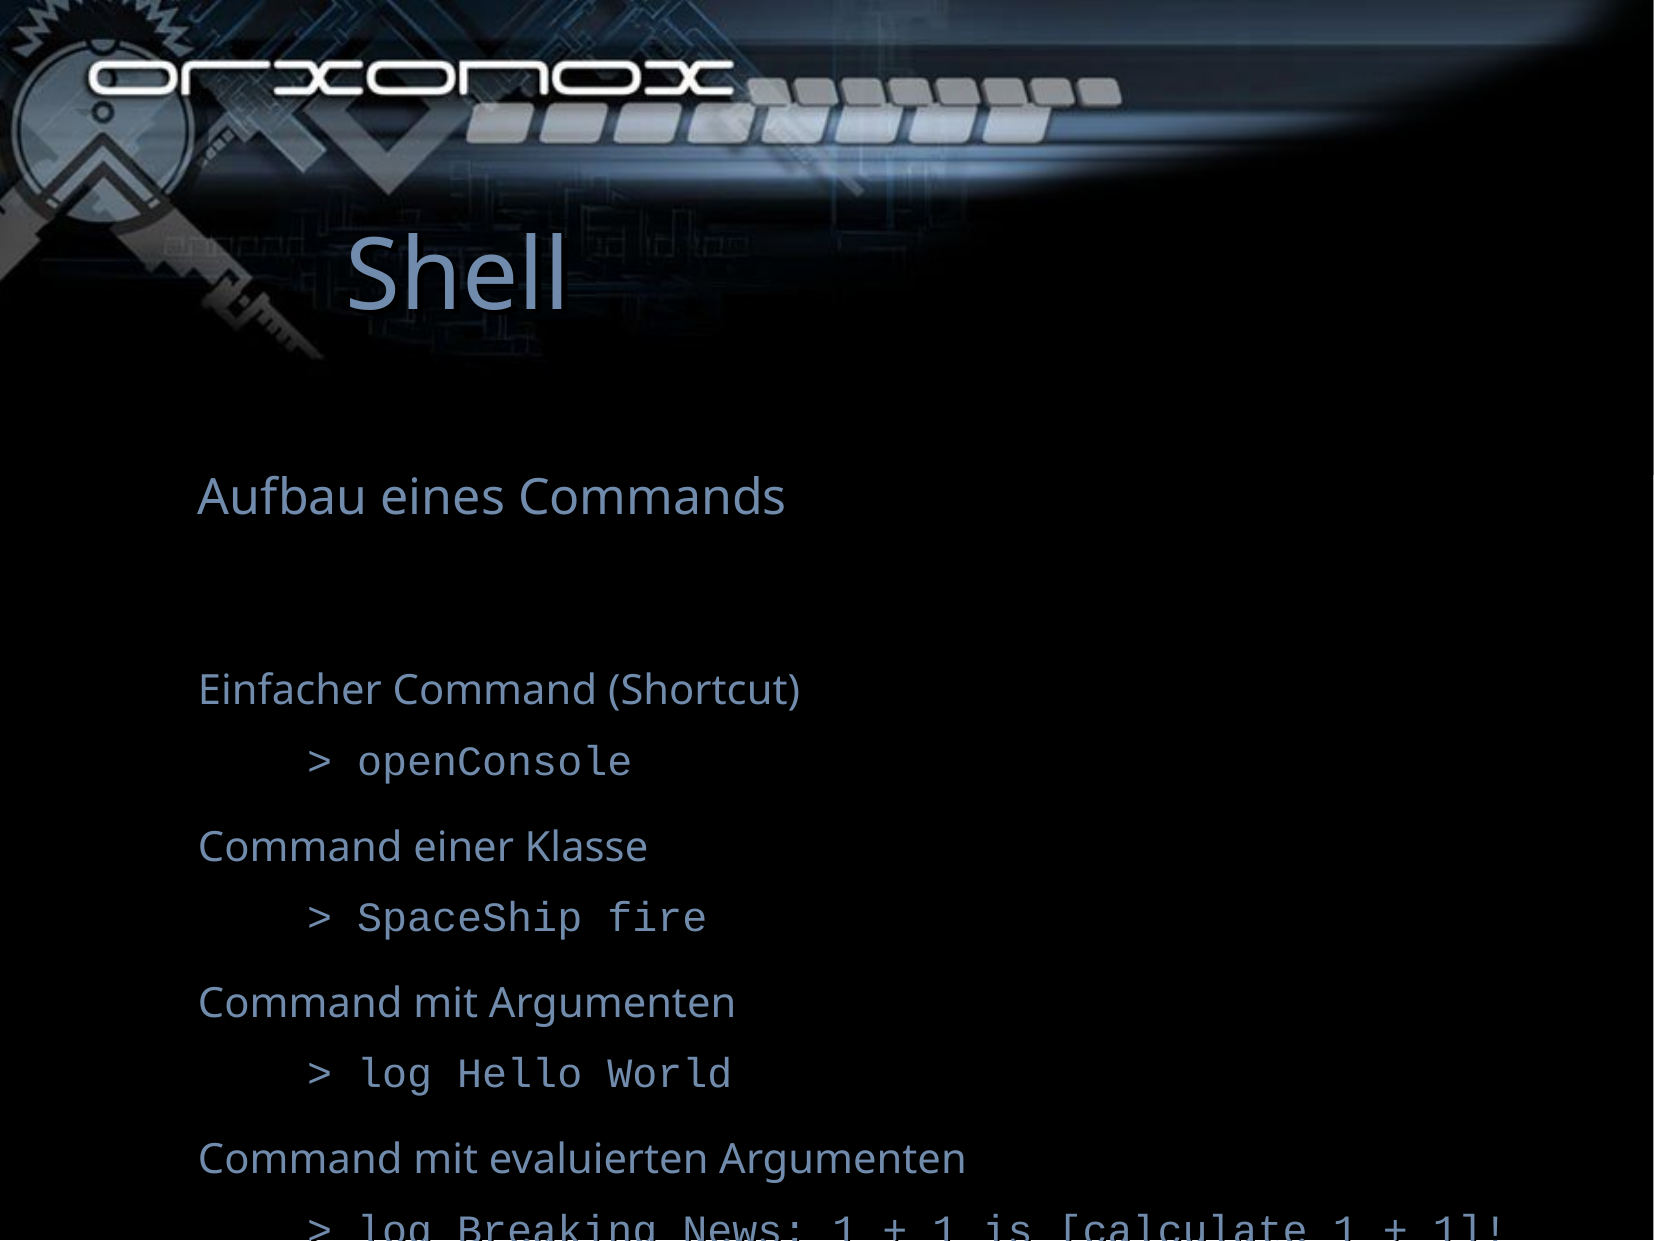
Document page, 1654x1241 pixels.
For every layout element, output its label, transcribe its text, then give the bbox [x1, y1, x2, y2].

picture [0, 0, 1654, 475]
text_box Shell [330, 194, 1306, 250]
text_box Aufbau eines Commands Einfacher Command (Shortcut) > openConsole Command einer Klasse > SpaceShip fire Command mit Argumenten > log Hello World Command mit evaluierten Argumenten > log Breaking News: 1 + 1 is [calculate 1 + 1]! [147, 419, 1536, 1125]
